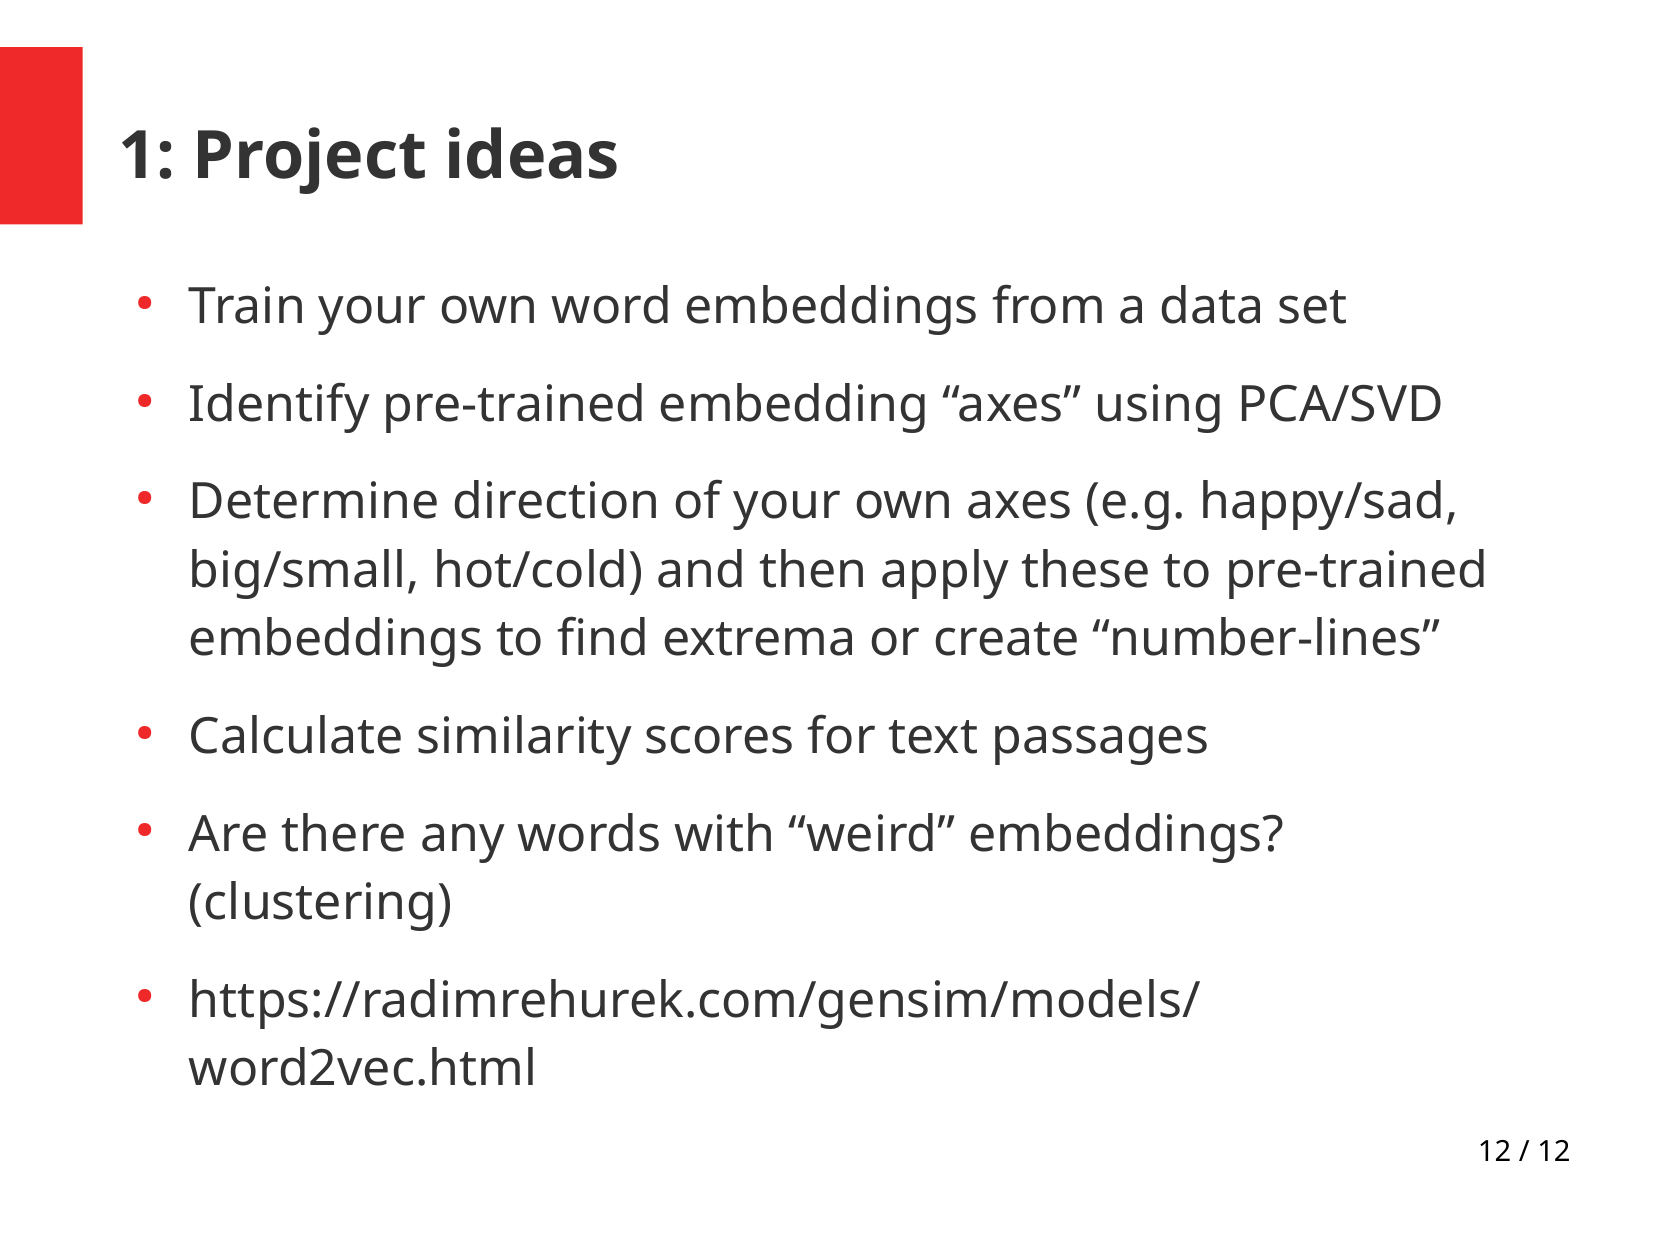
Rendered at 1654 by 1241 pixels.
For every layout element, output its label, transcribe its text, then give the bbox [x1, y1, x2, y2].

title 1: Project ideas [118, 49, 1571, 257]
list Train your own word embeddings from a data set Identify pre-trained embedding “axes” using PCA/SVD Determine direction of your own axes (e.g. happy/sad, big/small, hot/cold) and then apply these to pre-trained embeddings to find extrema or create “number-lines” Calculate similarity scores for text passages Are there any words with “weird” embeddings? (clustering) https://radimrehurek.com/gensim/models/word2vec.html [118, 270, 1536, 990]
